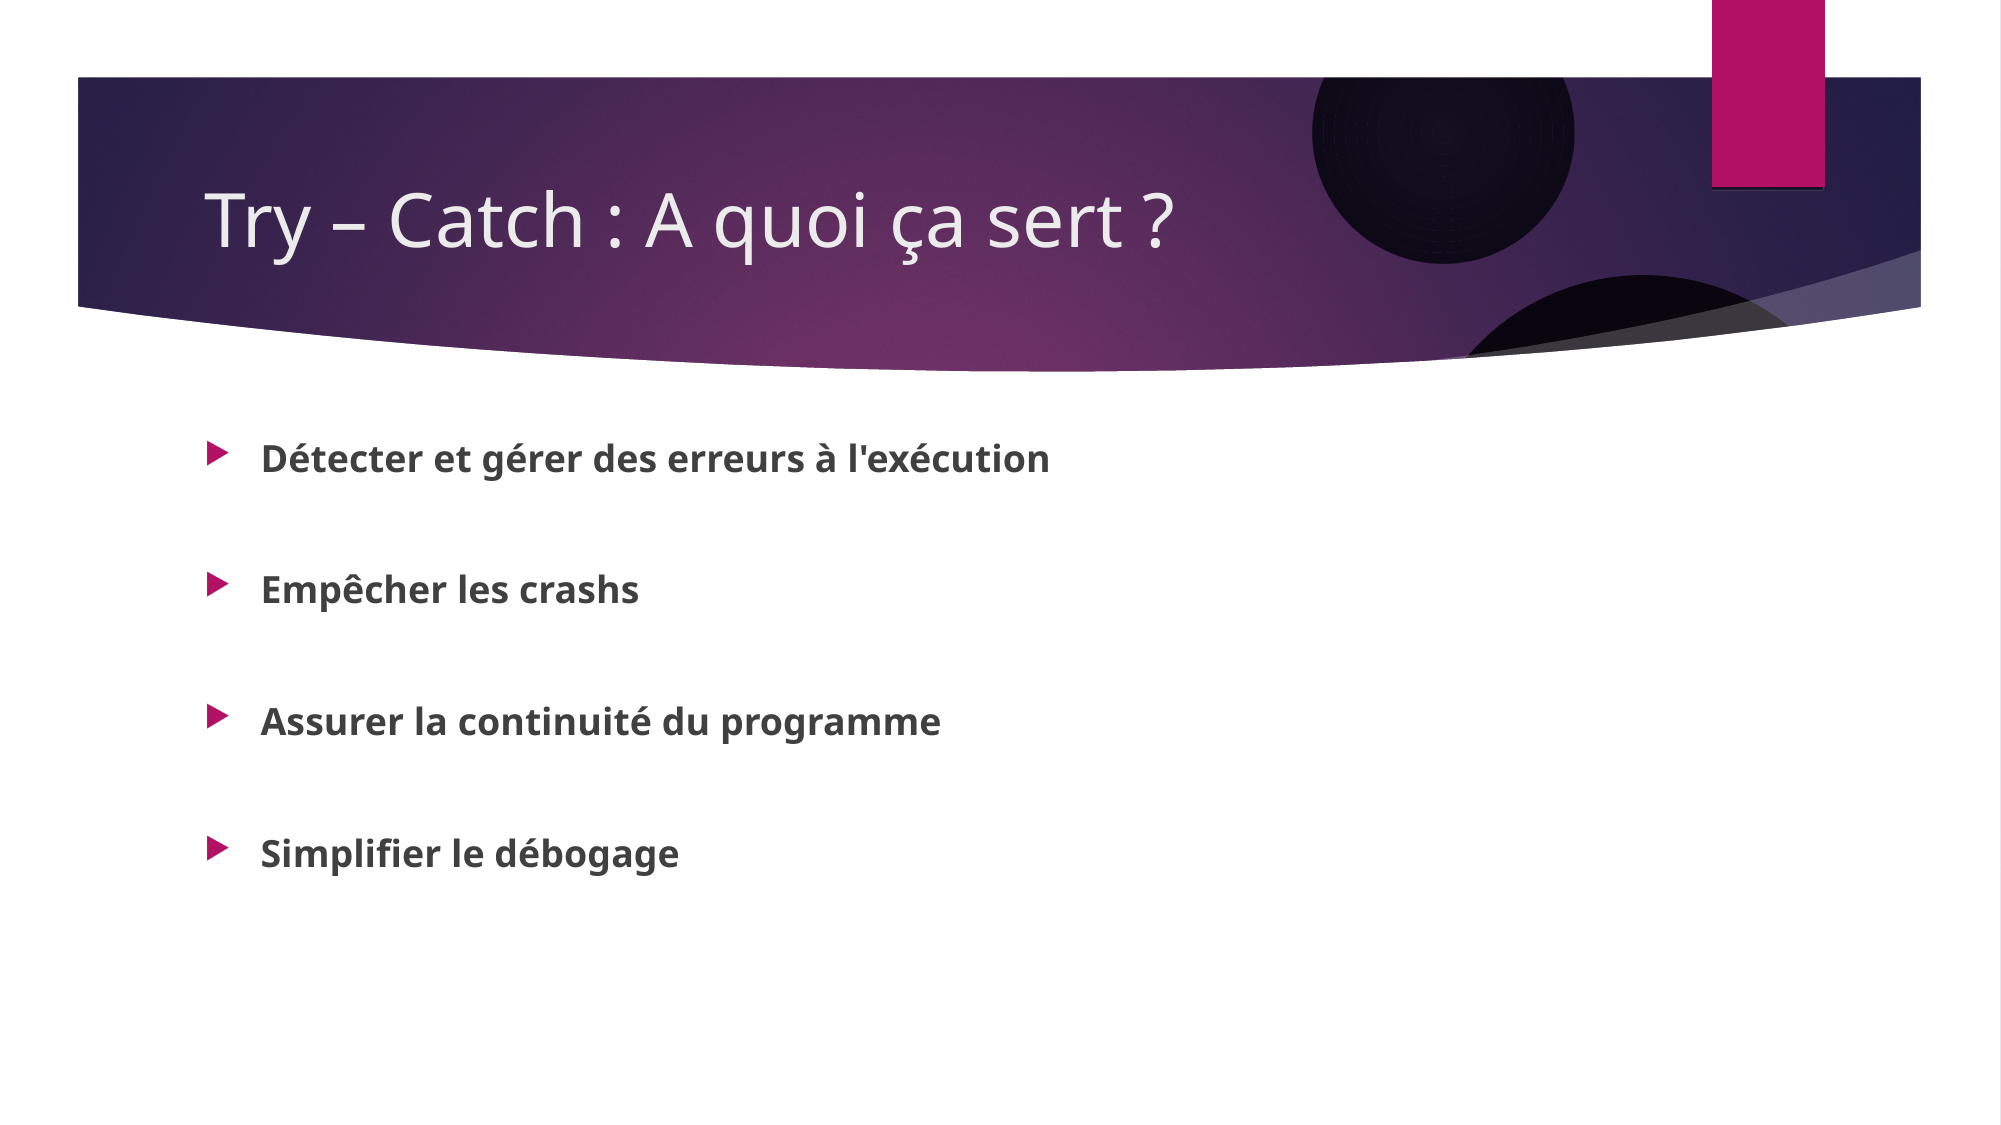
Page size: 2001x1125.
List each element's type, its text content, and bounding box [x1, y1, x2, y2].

list Détecter et gérer des erreurs à l'exécution Empêcher les crashs Assurer la continuité du programme Simplifier le débogage [189, 427, 1638, 988]
title Try – Catch : A quoi ça sert ? [189, 159, 1627, 276]
